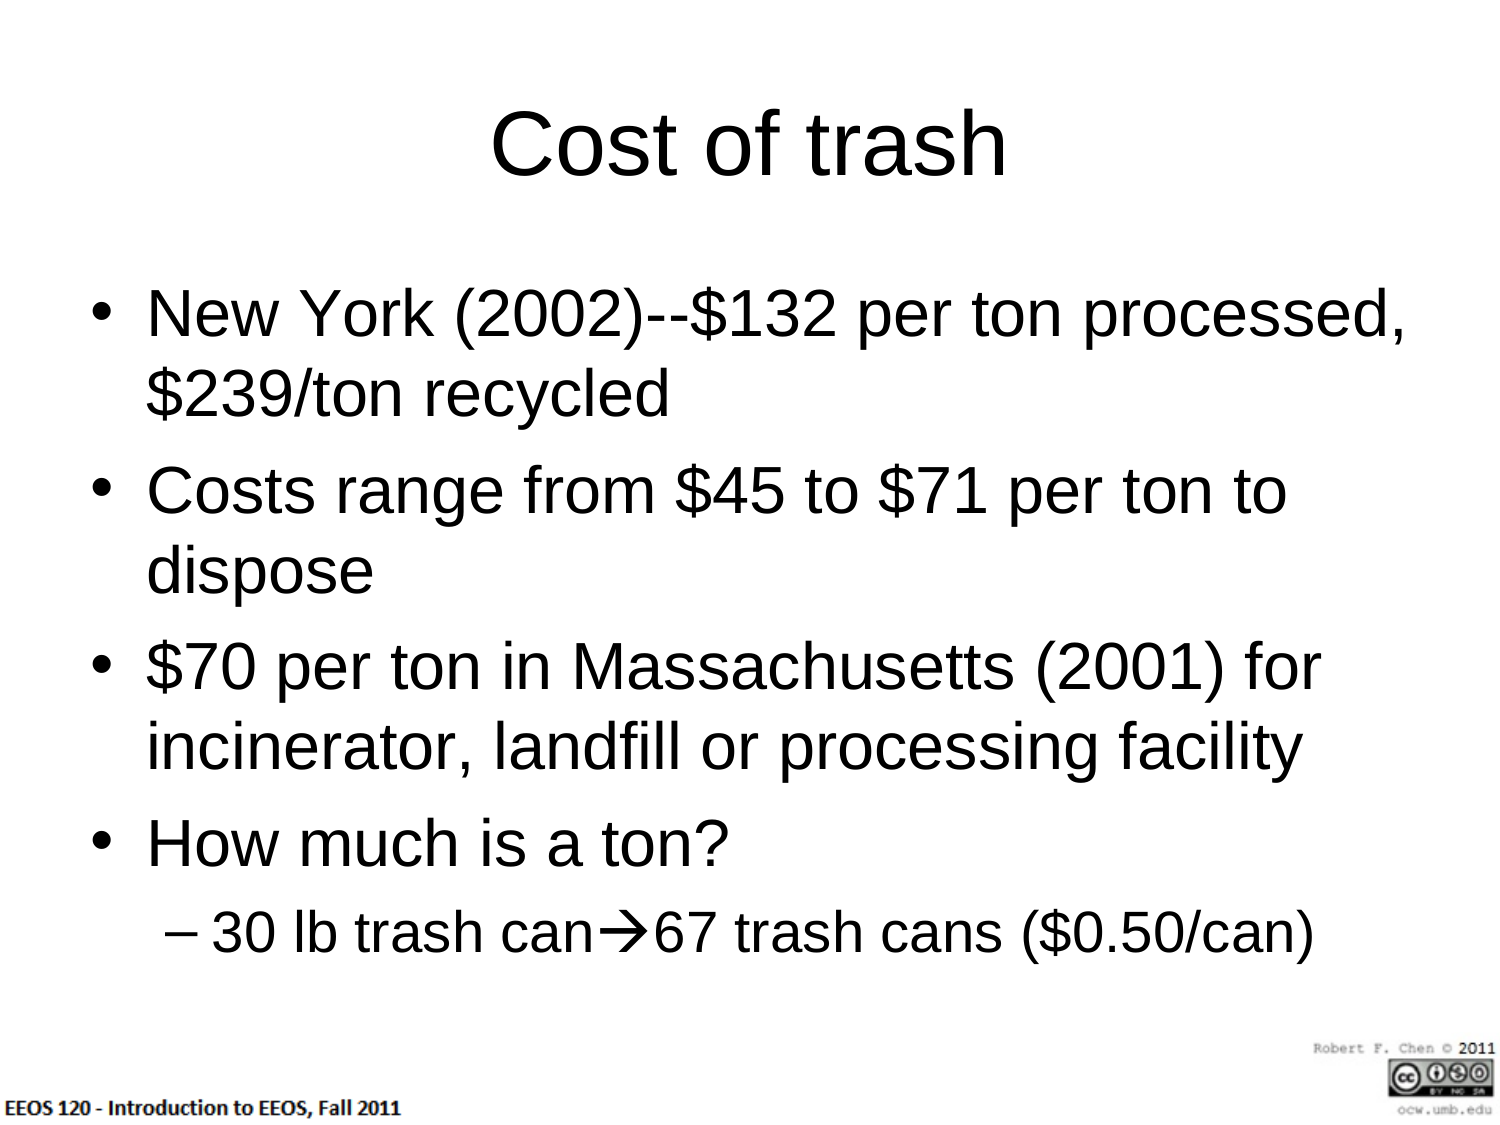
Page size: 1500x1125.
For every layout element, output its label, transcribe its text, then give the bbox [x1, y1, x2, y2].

list New York (2002)--$132 per ton processed, $239/ton recycled Costs range from $45 to $71 per ton to dispose $70 per ton in Massachusetts (2001) for incinerator, landfill or processing facility How much is a ton? 30 lb trash can67 trash cans ($0.50/can) [75, 262, 1426, 1006]
picture [1306, 1032, 1500, 1125]
title Cost of trash [75, 45, 1426, 233]
picture [0, 1090, 406, 1125]
